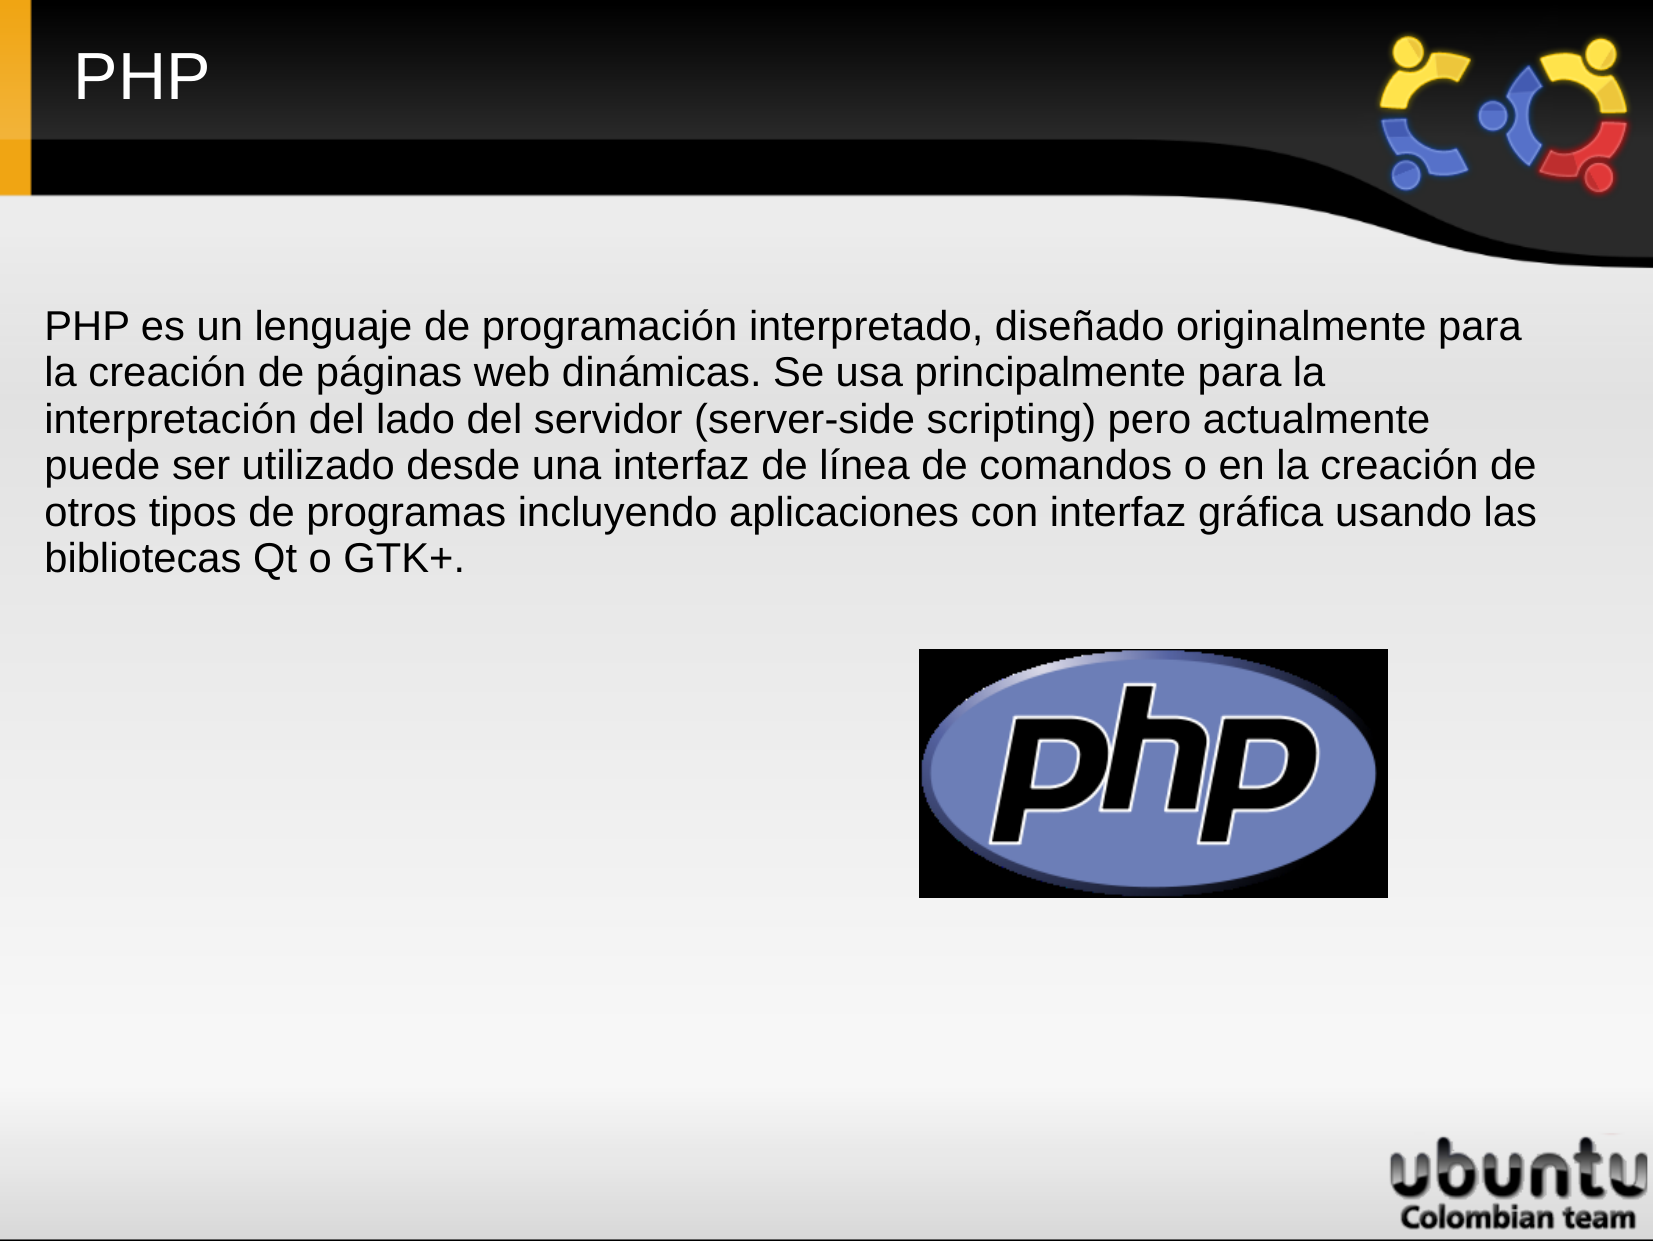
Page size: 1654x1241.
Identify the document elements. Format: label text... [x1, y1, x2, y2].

picture [0, 0, 1654, 1241]
text_box PHP es un lenguaje de programación interpretado, diseñado originalmente para la creación de páginas web dinámicas. Se usa principalmente para la interpretación del lado del servidor (server-side scripting) pero actualmente puede ser utilizado desde una interfaz de línea de comandos o en la creación de otros tipos de programas incluyendo aplicaciones con interfaz gráfica usando las bibliotecas Qt o GTK+. [29, 295, 1565, 1034]
text_box PHP [59, 31, 1300, 122]
